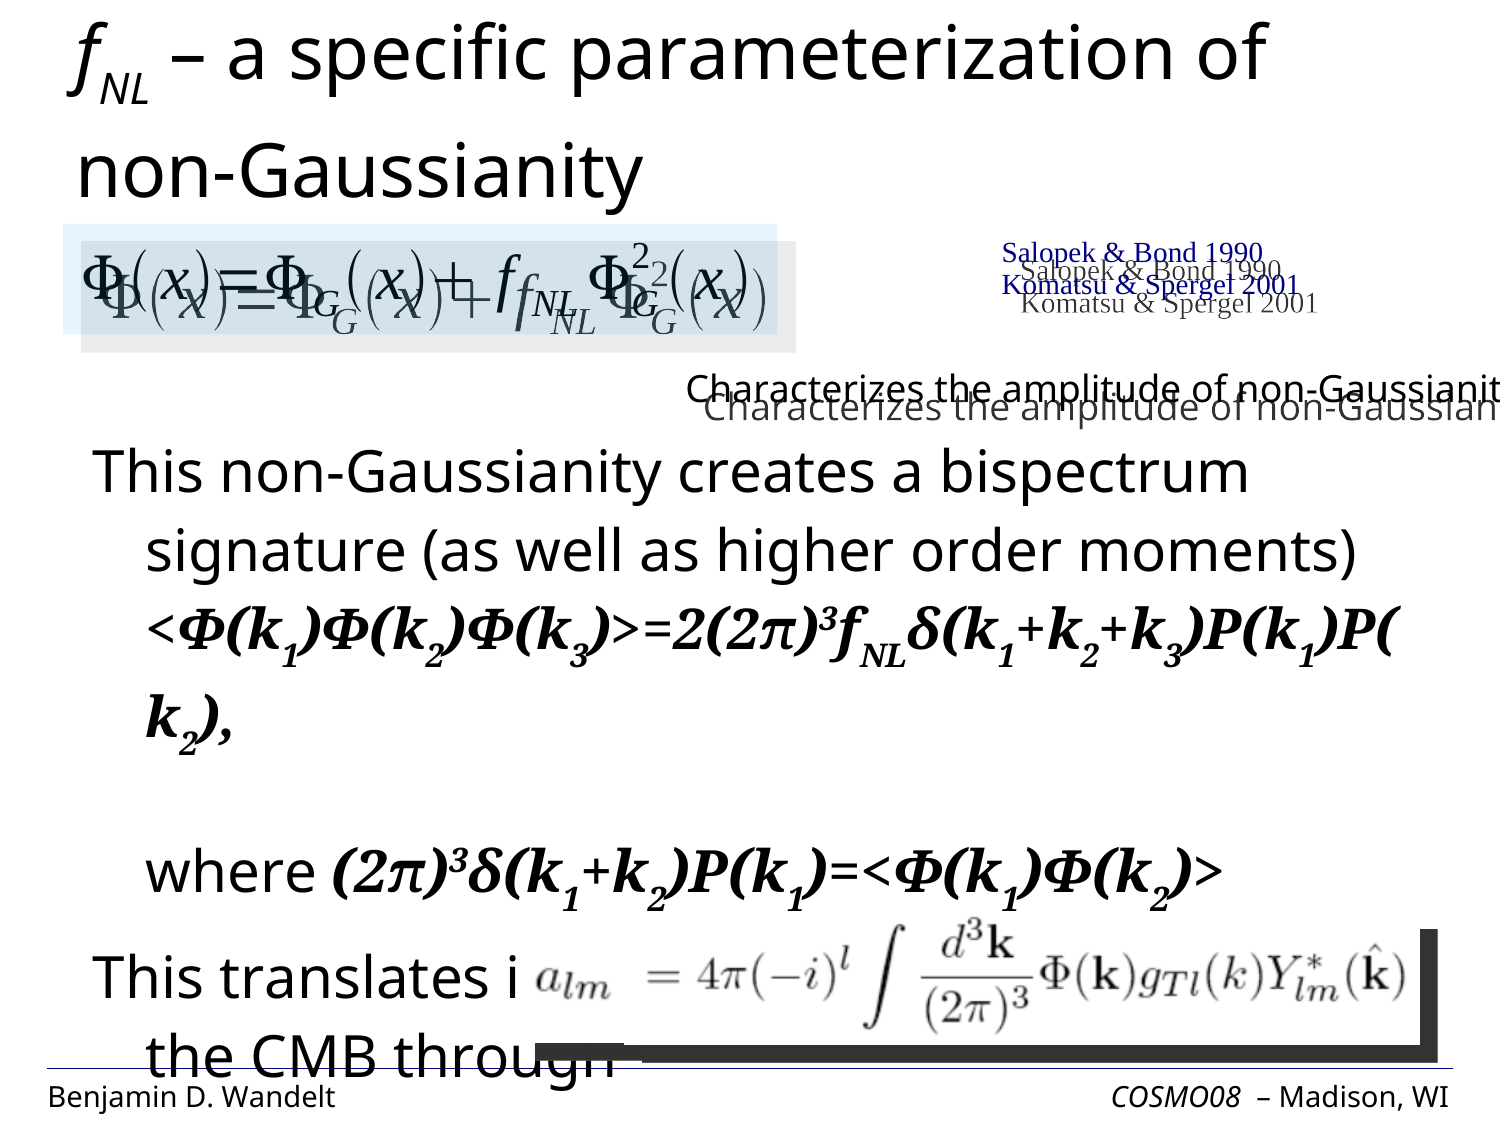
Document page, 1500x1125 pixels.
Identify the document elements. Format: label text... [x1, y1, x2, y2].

list This non-Gaussianity creates a bispectrum signature (as well as higher order moments) <Φ(k1)Φ(k2)Φ(k3)>=2(2π)3fNLδ(k1+k2+k3)P(k1)P(k2), where (2π)3δ(k1+k2)P(k1)=<Φ(k1)Φ(k2)> This translates into a bispectrum signature in the CMB through [75, 430, 1417, 1023]
text_box Characterizes the amplitude of non-Gaussianity [670, 354, 1469, 436]
picture [517, 911, 1420, 1045]
title fNL – a specific parameterization of non-Gaussianity [74, 0, 1425, 220]
text_box [63, 223, 778, 335]
text_box Salopek & Bond 1990 Komatsu & Spergel 2001 [986, 228, 1329, 310]
